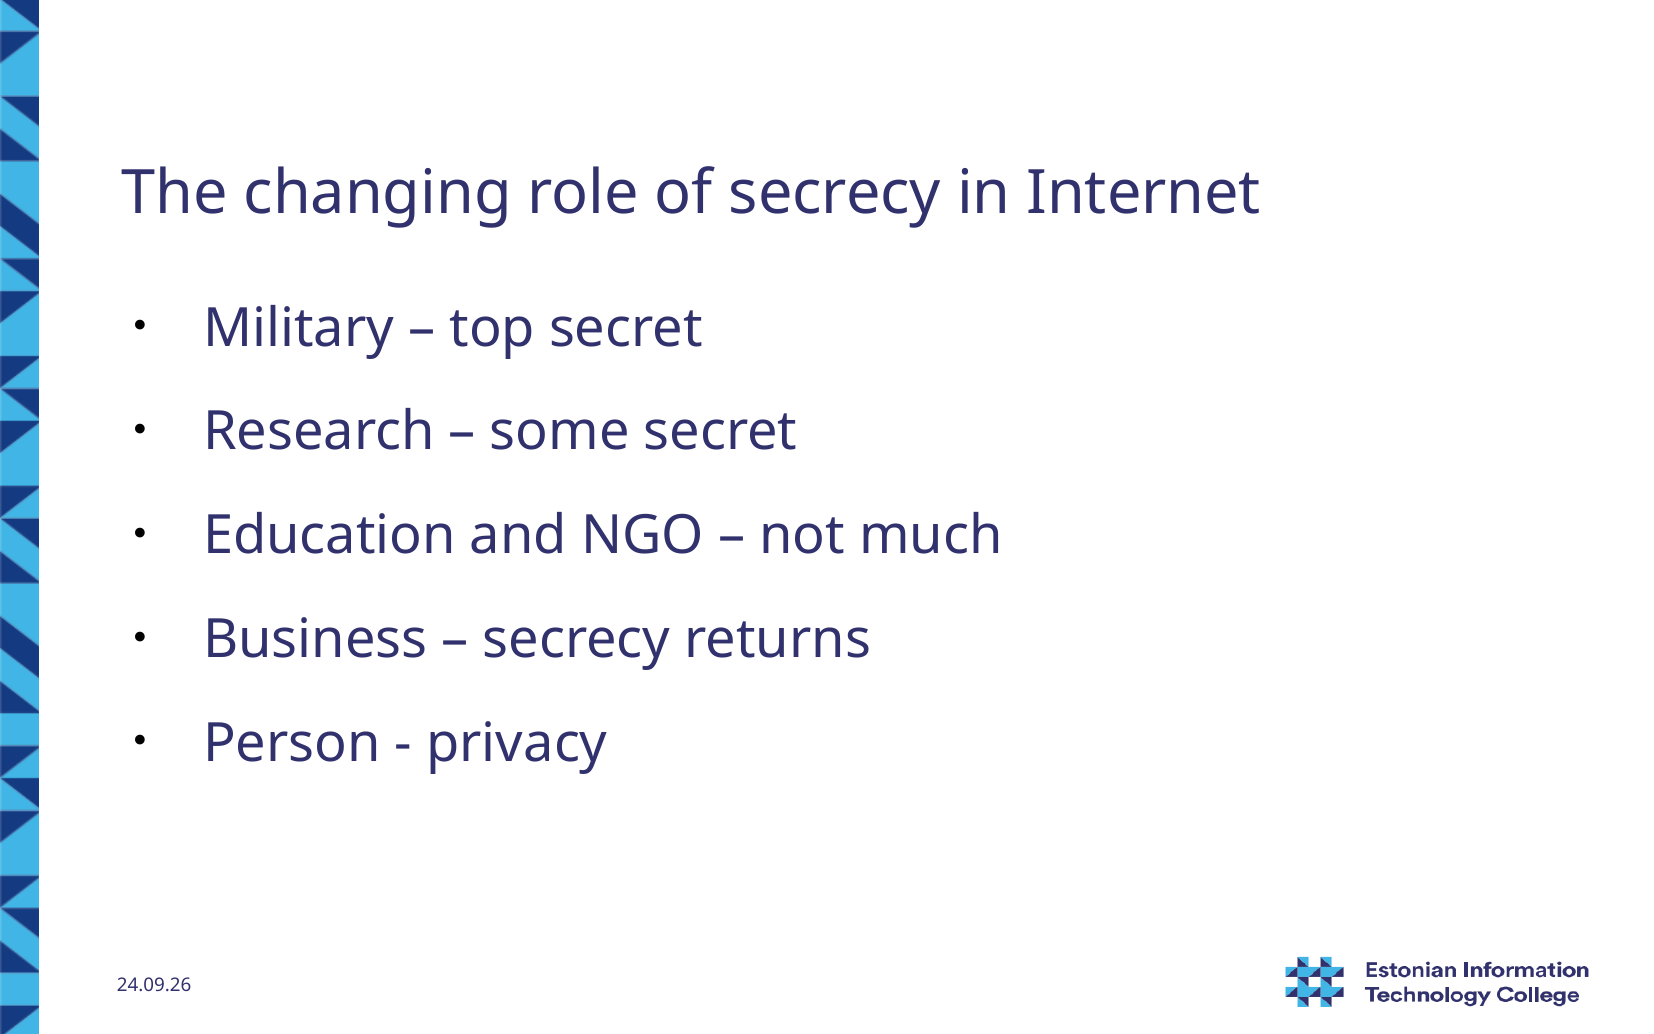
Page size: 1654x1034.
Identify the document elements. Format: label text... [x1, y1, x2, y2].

list Military – top secret Research – some secret Education and NGO – not much Business – secrecy returns Person - privacy [121, 287, 1534, 939]
title The changing role of secrecy in Internet [121, 103, 1534, 276]
